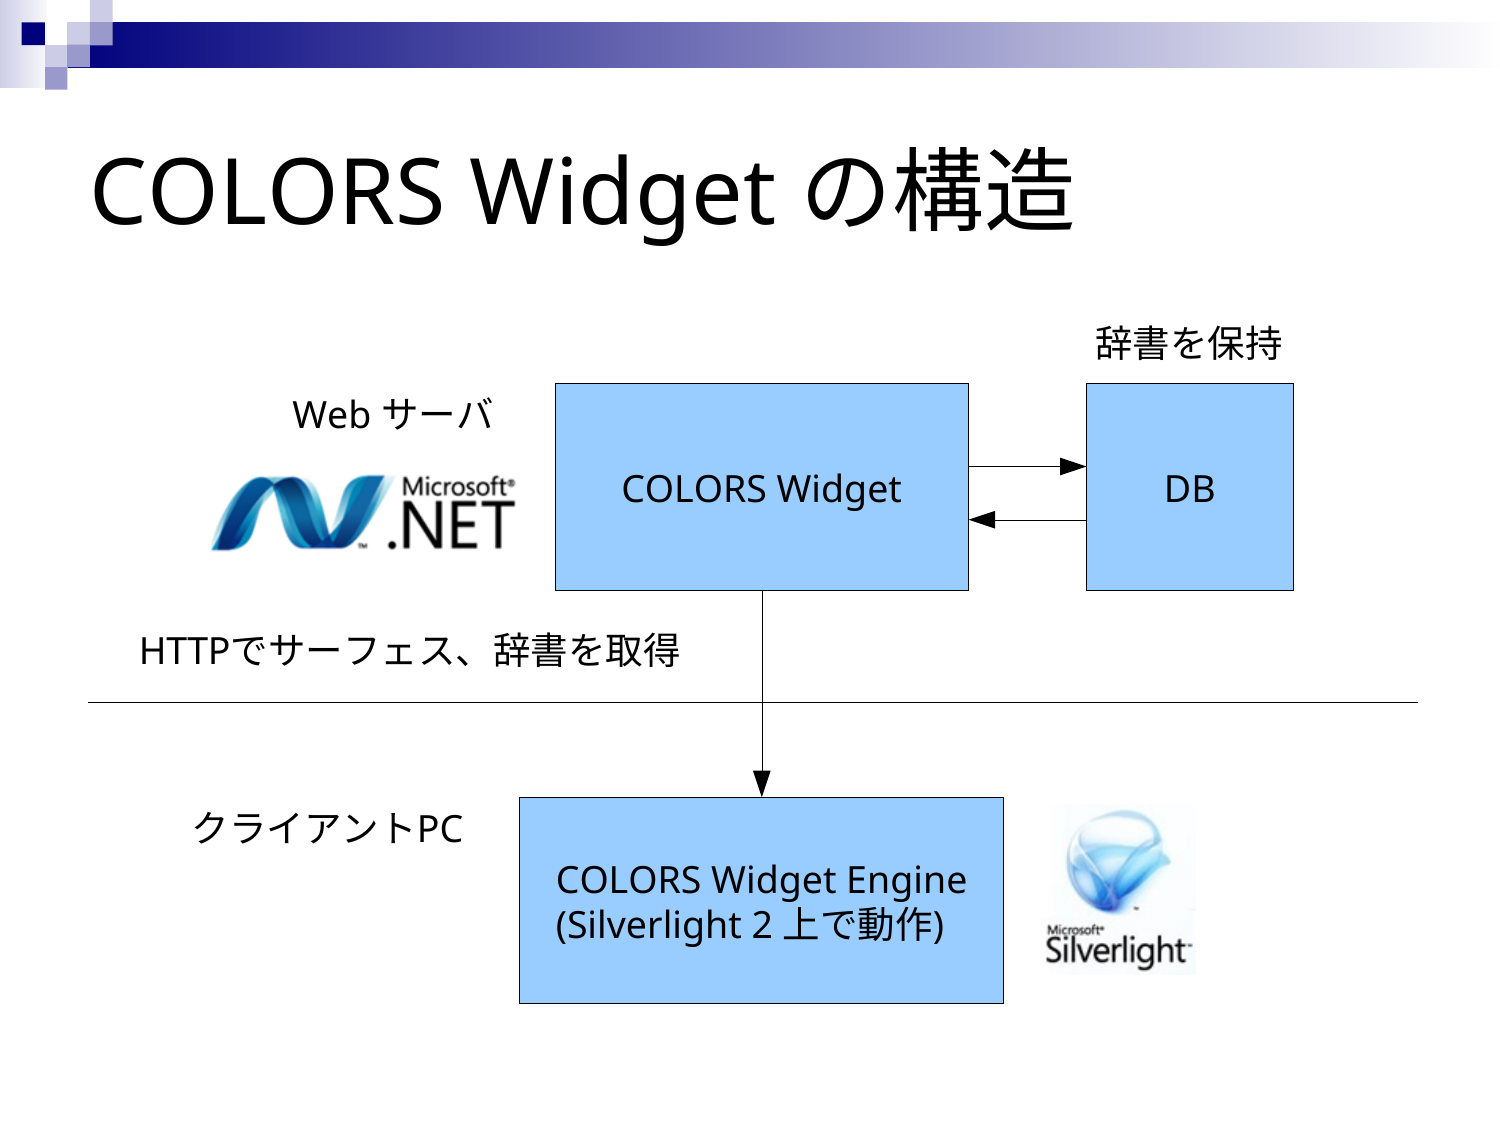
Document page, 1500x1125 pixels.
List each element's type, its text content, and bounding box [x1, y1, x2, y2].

title COLORS Widget の構造 [75, 62, 1426, 313]
text_box 辞書を保持 [1080, 312, 1298, 373]
text_box HTTPでサーフェス、辞書を取得 [124, 619, 716, 680]
text_box COLORS Widget [555, 383, 969, 591]
picture [206, 461, 529, 562]
text_box Web サーバ [277, 383, 544, 444]
text_box COLORS Widget Engine (Silverlight 2 上で動作) [519, 797, 1004, 1004]
text_box クライアントPC [177, 797, 488, 858]
text_box DB [1086, 383, 1294, 591]
picture [1039, 804, 1196, 975]
